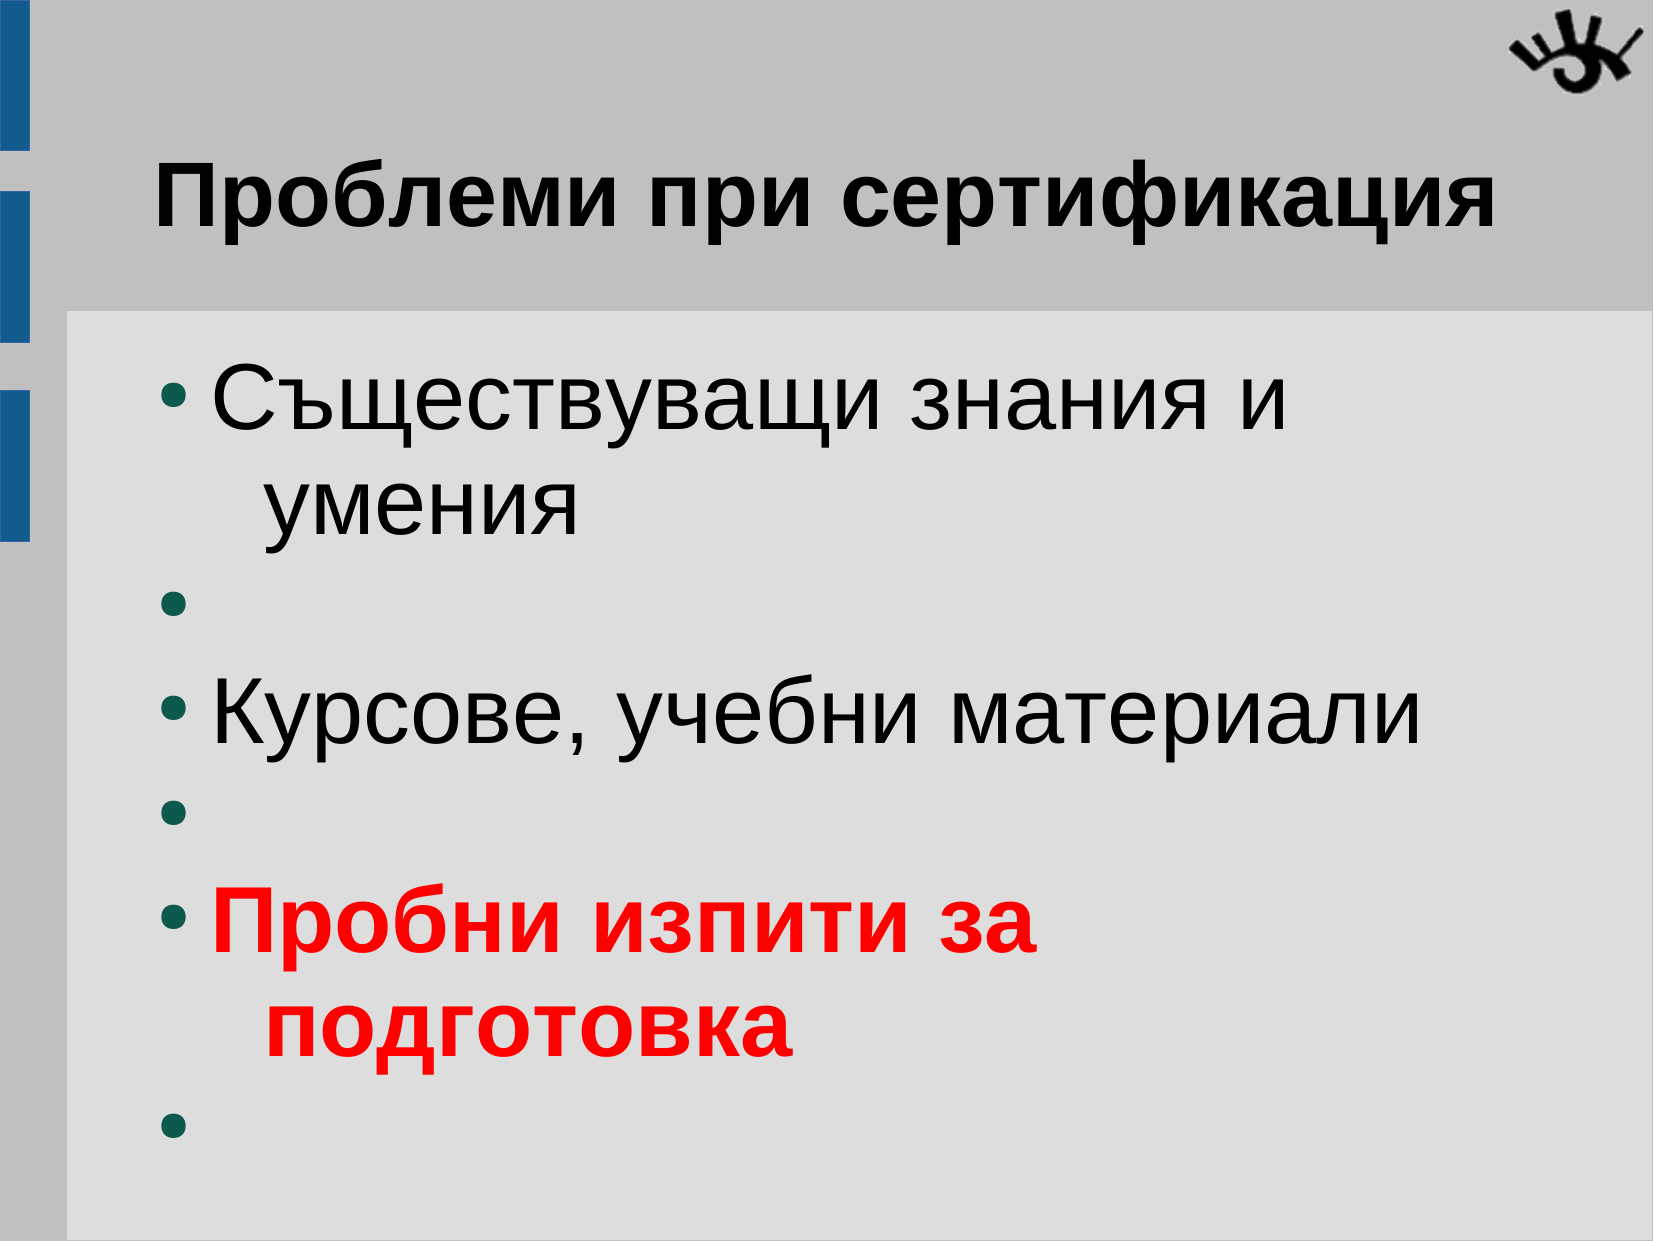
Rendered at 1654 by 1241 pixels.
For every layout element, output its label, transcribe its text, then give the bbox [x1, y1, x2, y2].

title Проблеми при сертификация [121, 91, 1534, 299]
list Съществуващи знания и умения Курсове, учебни материали Пробни изпити за подготовка [121, 344, 1534, 1196]
picture [1488, 0, 1653, 104]
